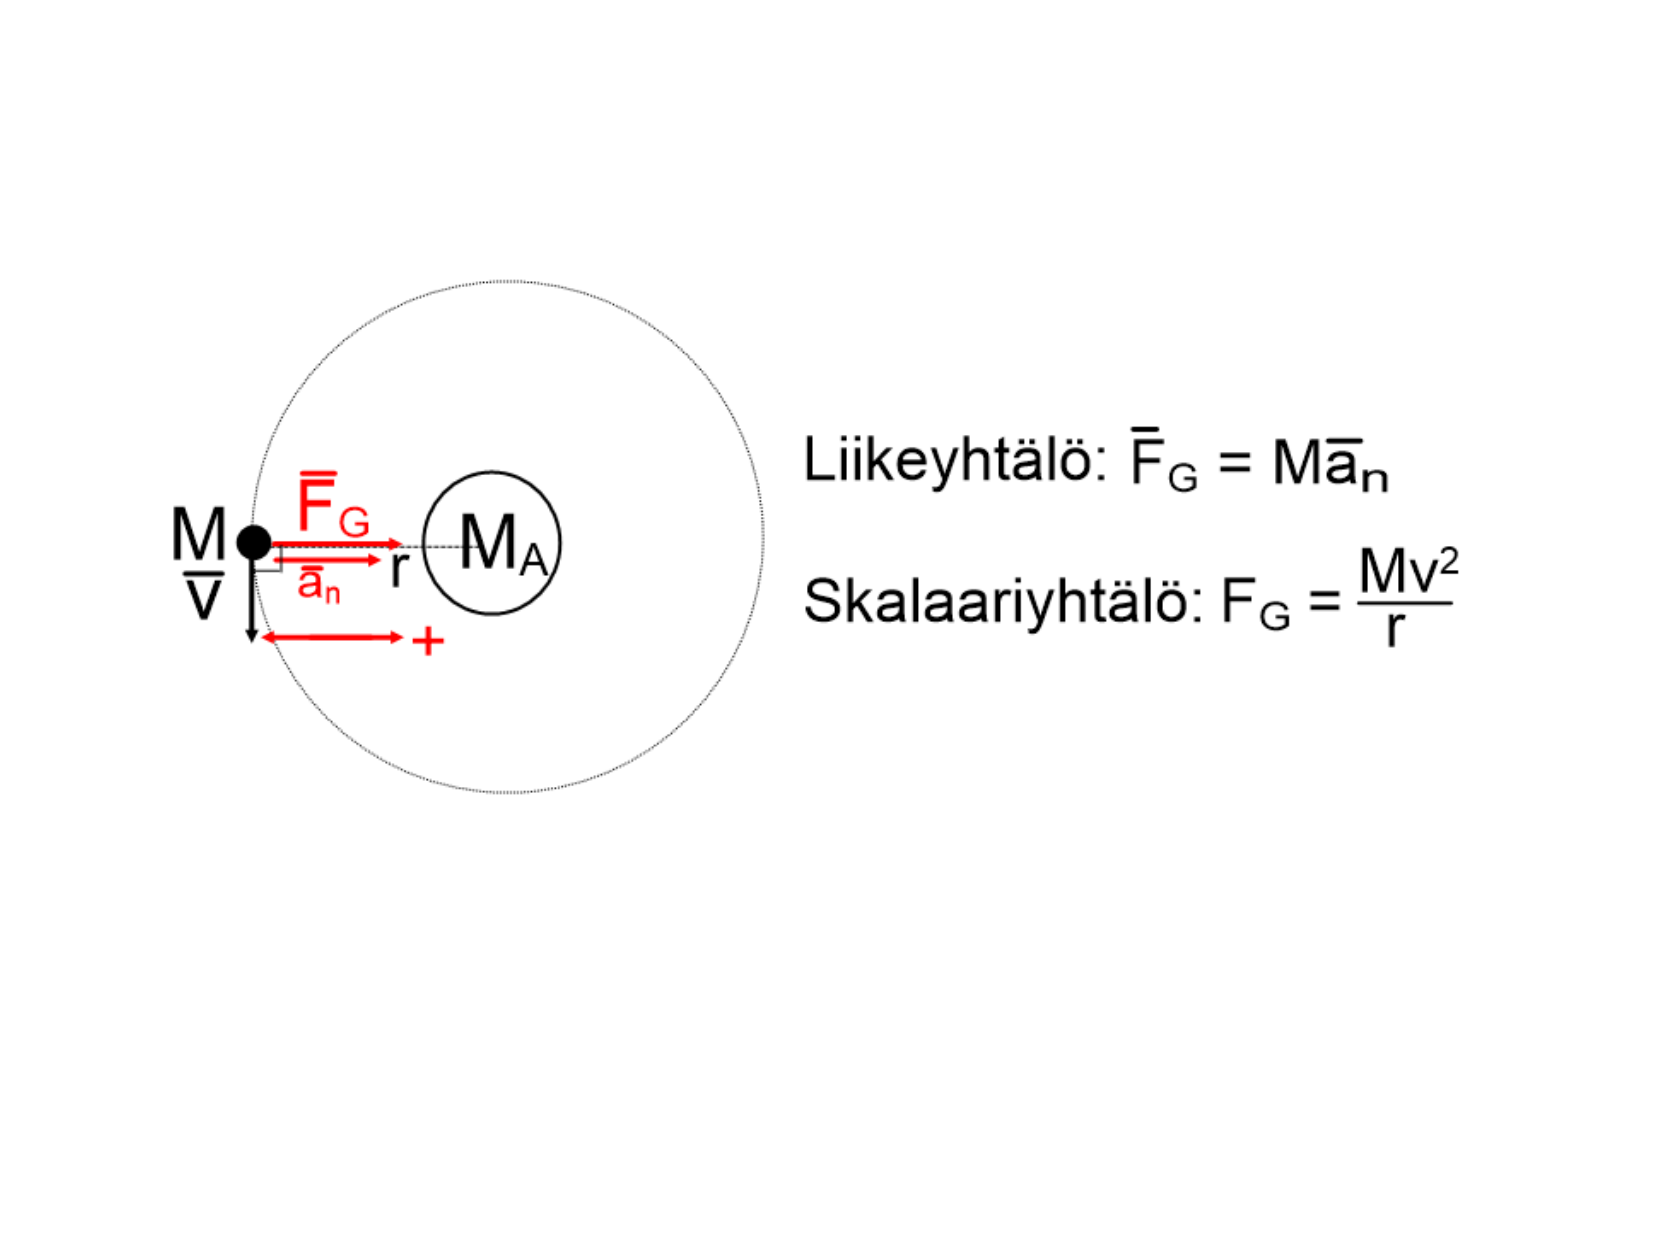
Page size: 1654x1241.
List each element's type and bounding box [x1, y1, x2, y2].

picture [129, 177, 1512, 868]
